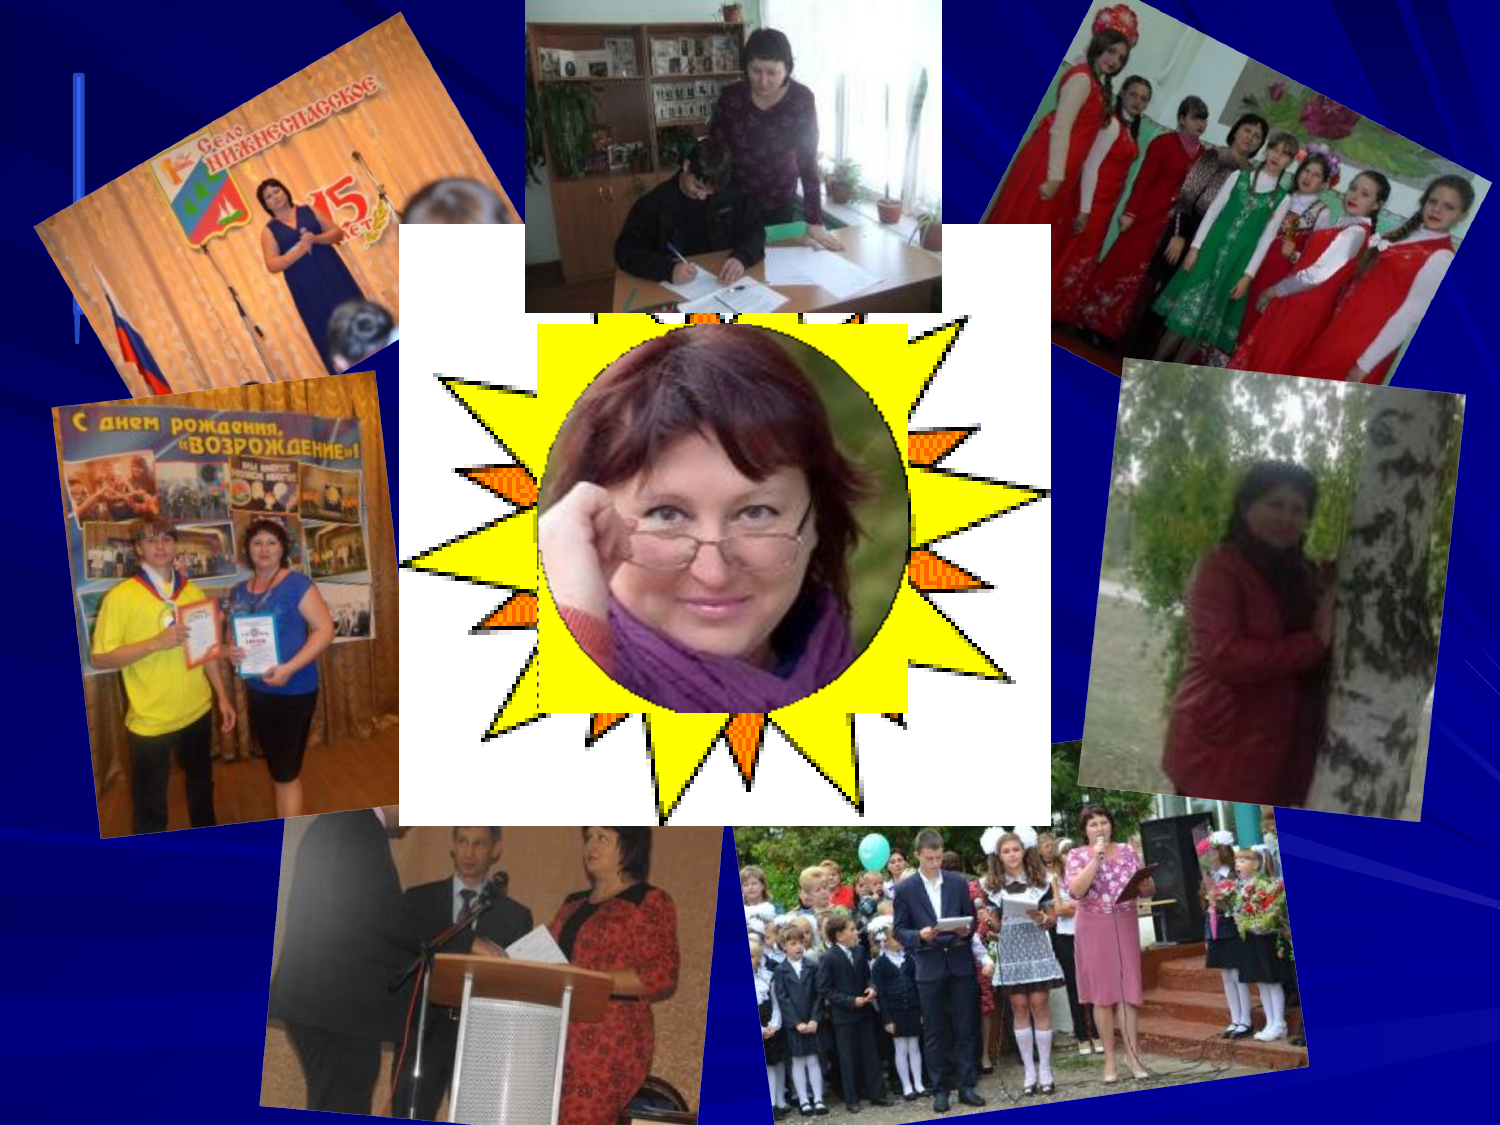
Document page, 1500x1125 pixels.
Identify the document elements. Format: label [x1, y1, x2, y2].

text_box [75, 75, 83, 201]
text_box [75, 300, 83, 343]
picture [33, 0, 1492, 1125]
